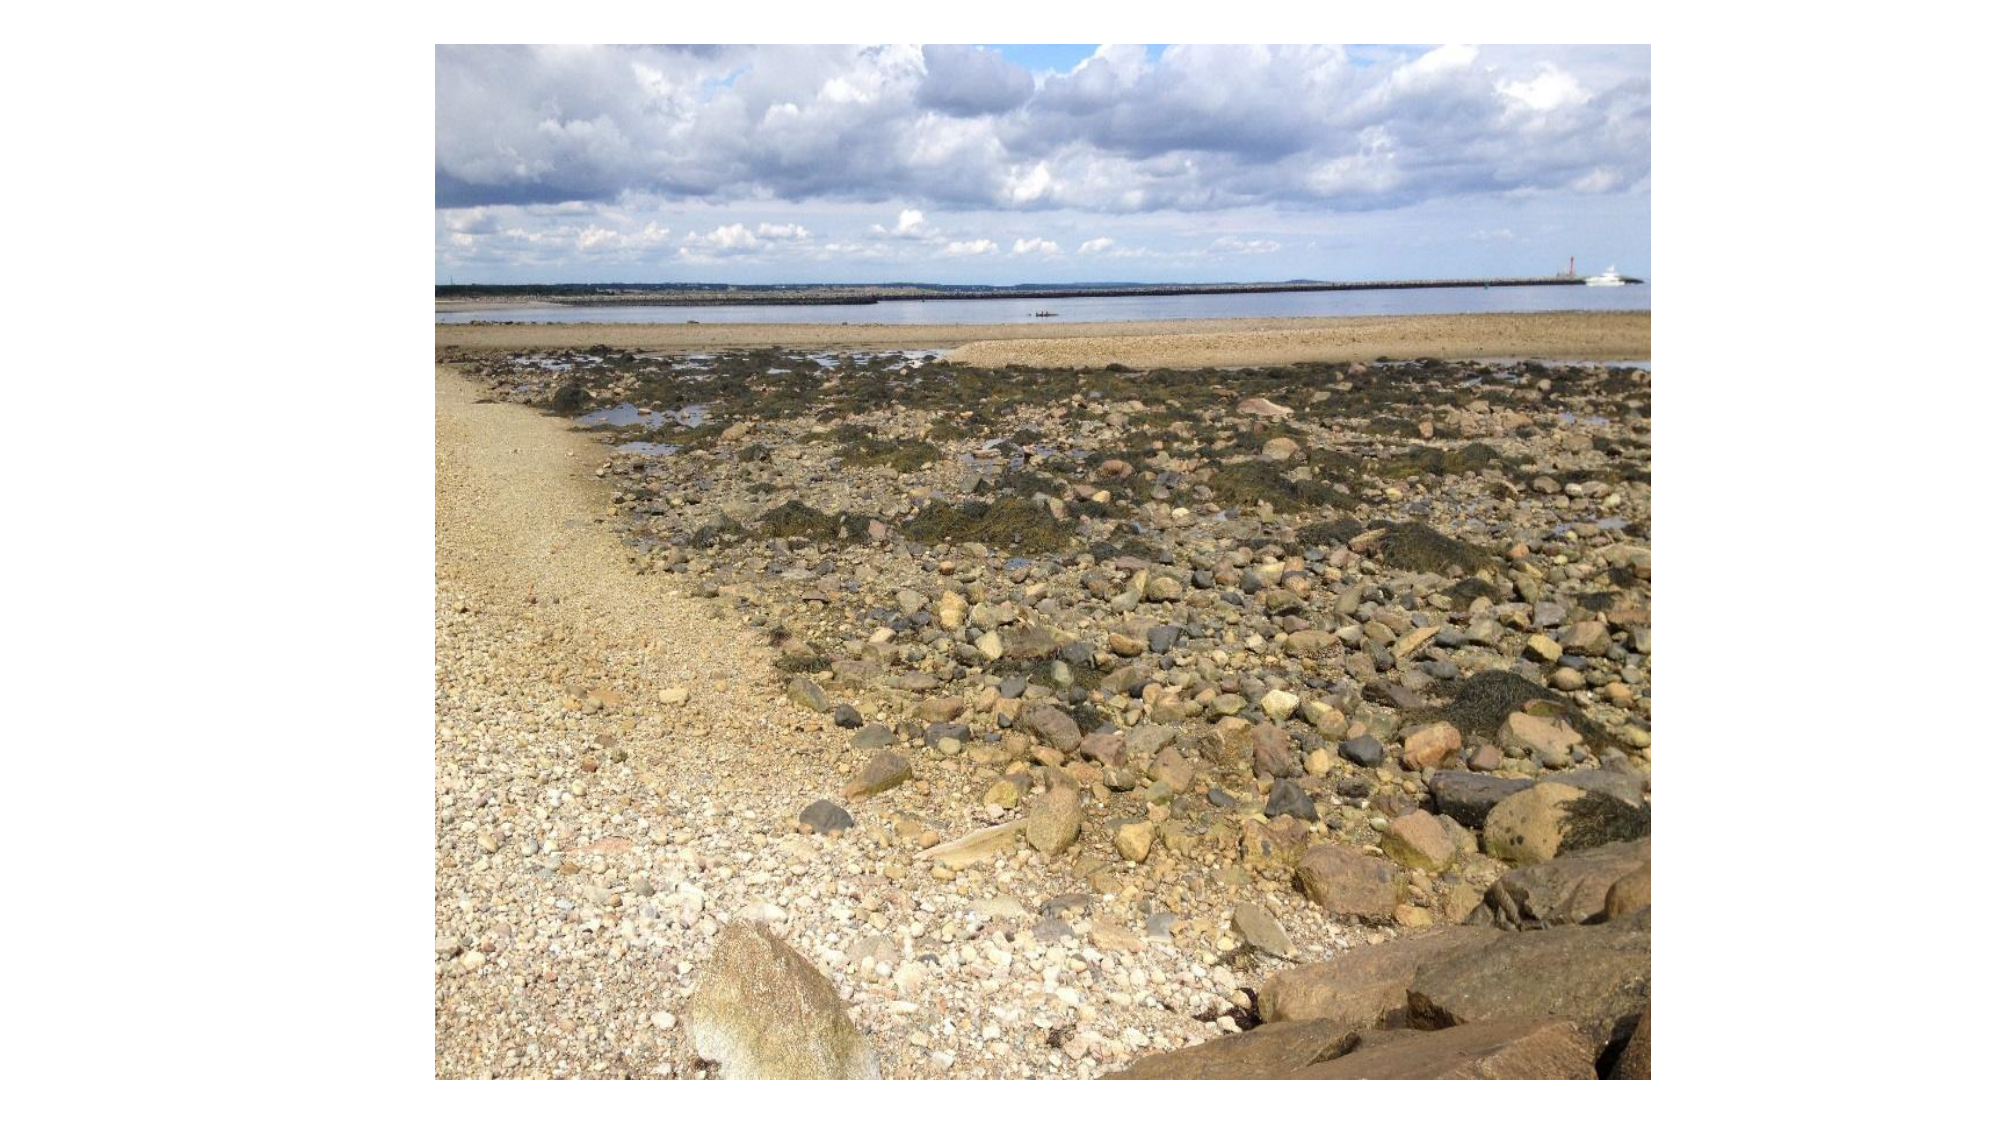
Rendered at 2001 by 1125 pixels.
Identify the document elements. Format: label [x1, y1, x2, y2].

picture [435, 44, 1651, 1081]
